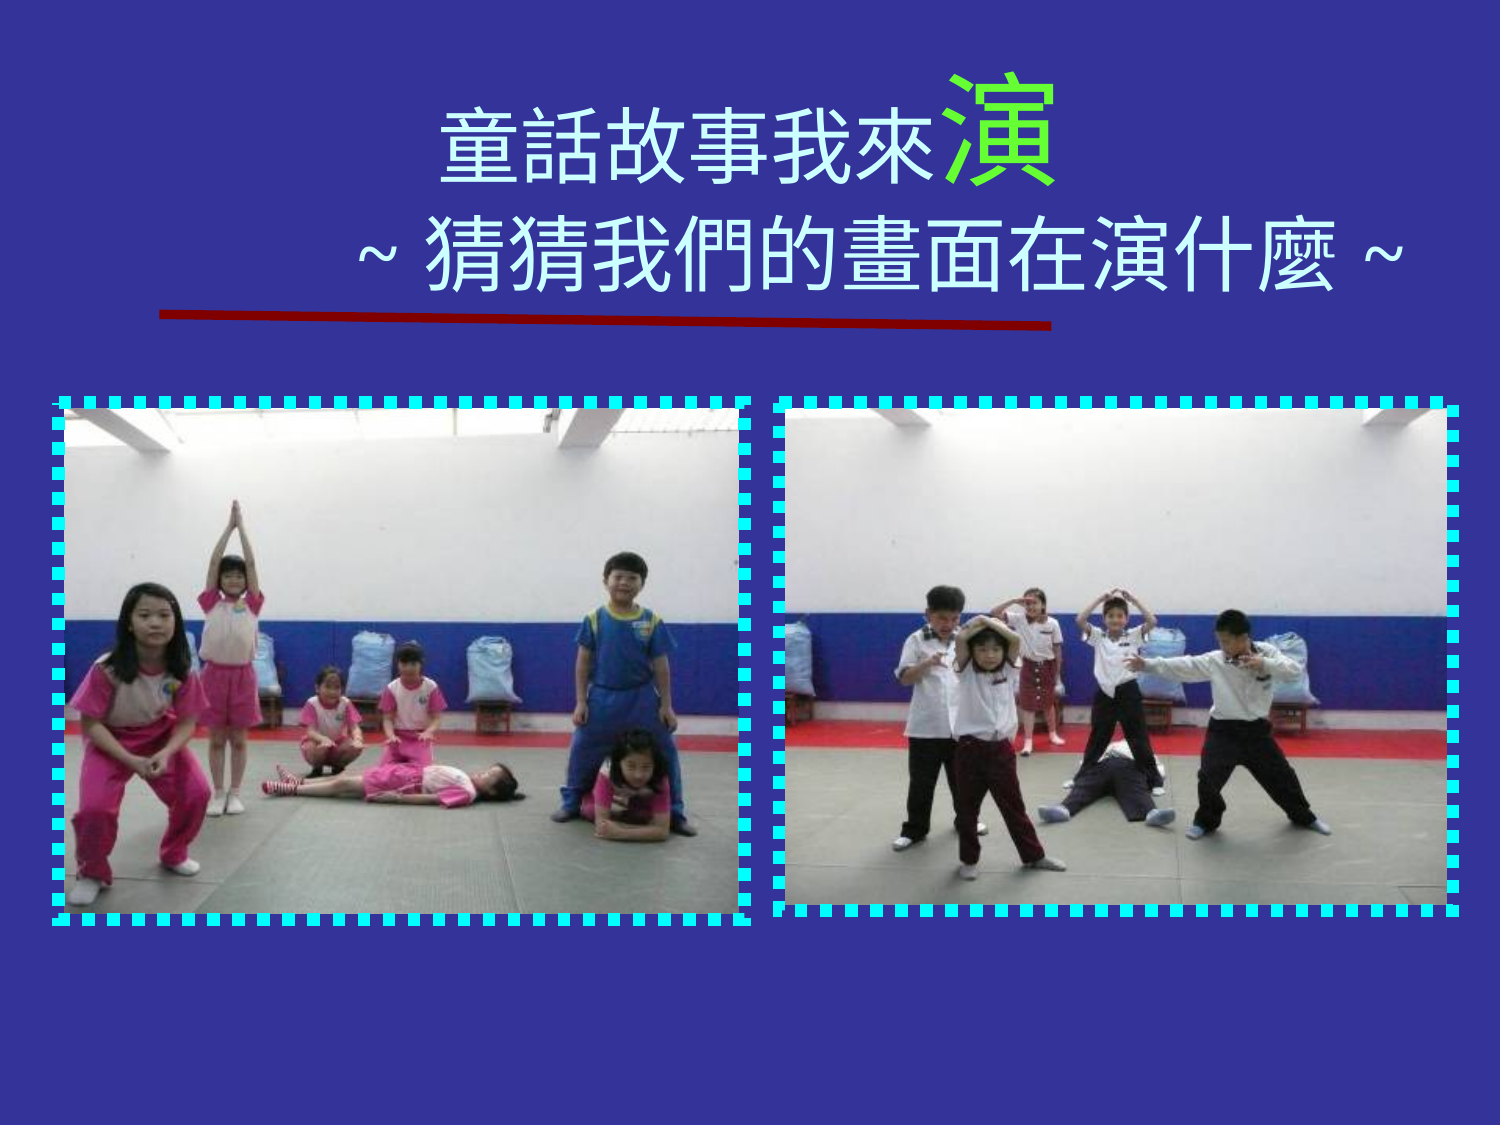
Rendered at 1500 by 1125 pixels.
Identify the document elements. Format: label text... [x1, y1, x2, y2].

picture [785, 408, 1447, 905]
title 童話故事我來演 ~猜猜我們的畫面在演什麼~ [75, 45, 1426, 233]
picture [64, 408, 739, 914]
